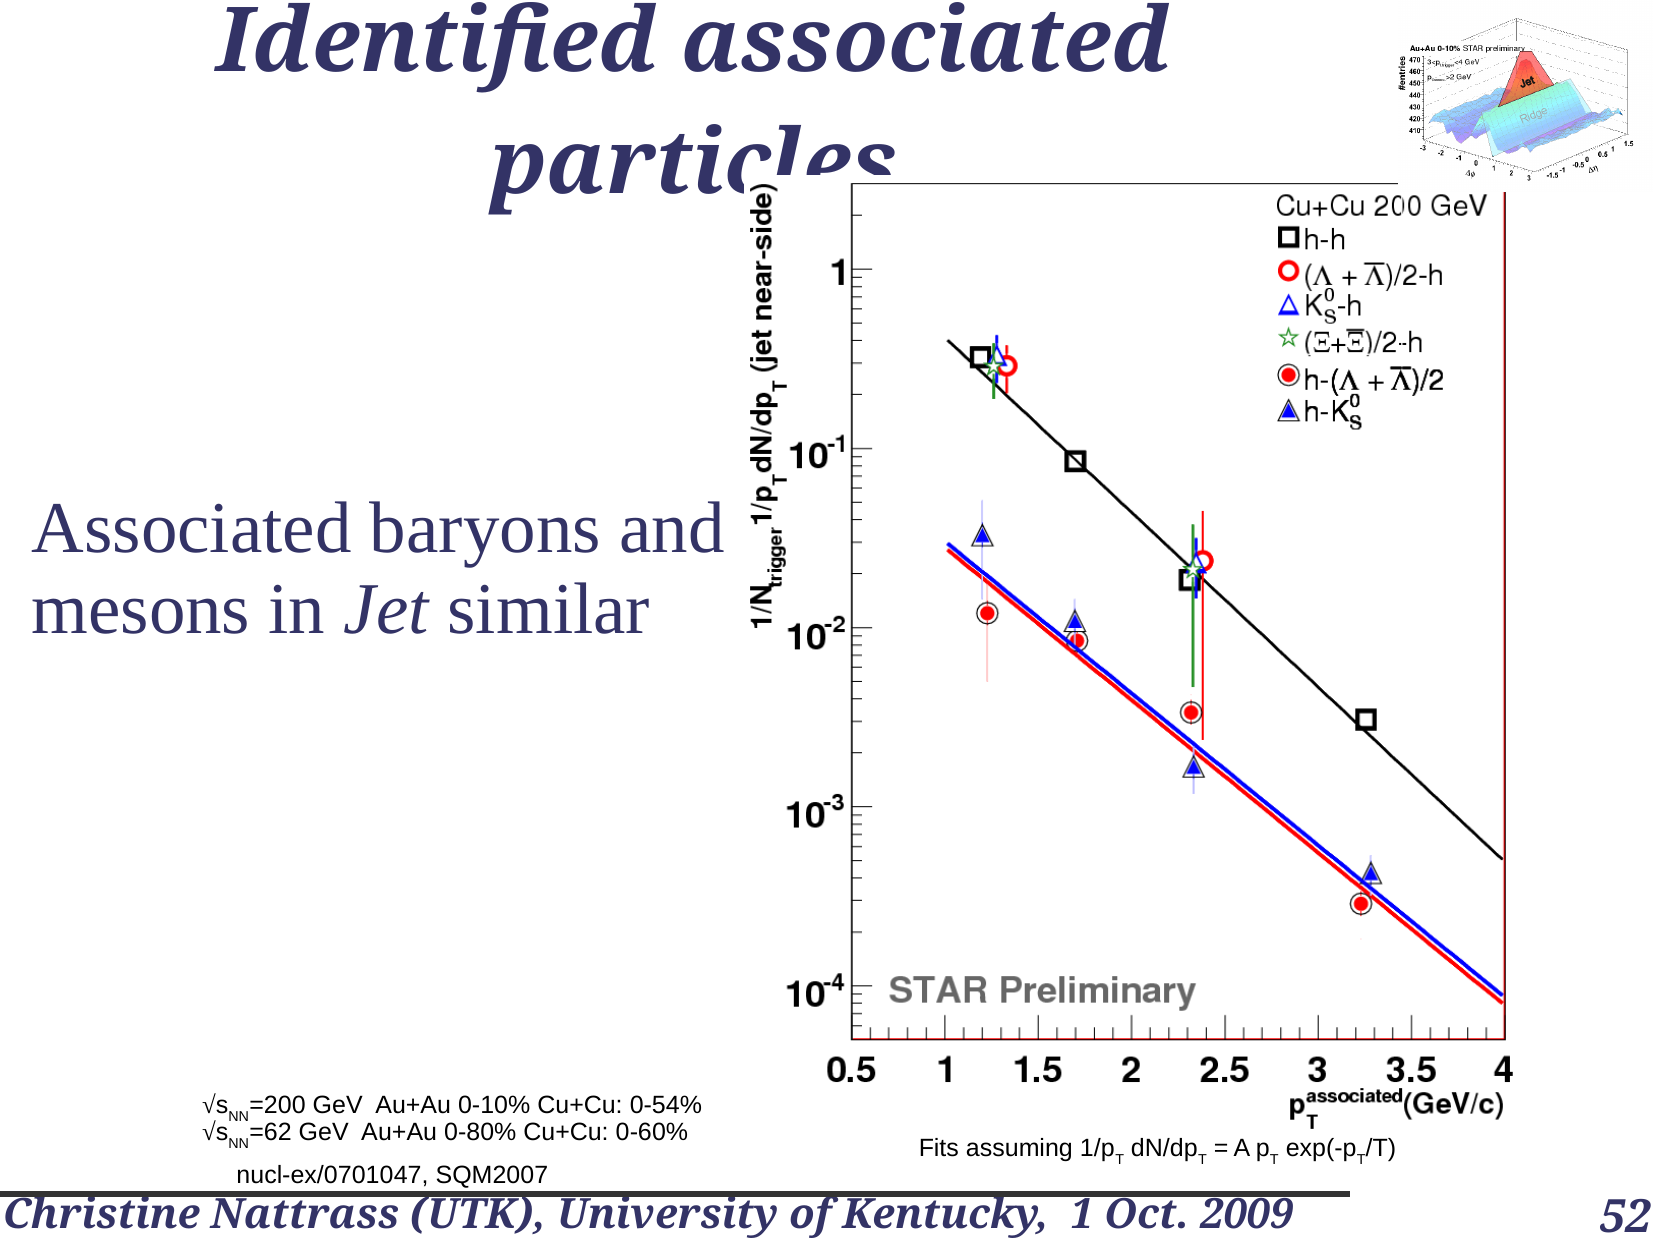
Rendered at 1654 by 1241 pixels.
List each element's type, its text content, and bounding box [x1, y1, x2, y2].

text_box Fits assuming 1/pT dN/dpT = A pT exp(-pT/T)‏ [904, 1126, 1542, 1241]
text_box nucl-ex/0701047, SQM2007 [221, 1171, 833, 1238]
text_box √sNN=200 GeV Au+Au 0-10% Cu+Cu: 0-54% √sNN=62 GeV Au+Au 0-80% Cu+Cu: 0-60% [187, 1083, 1275, 1171]
picture [744, 0, 1654, 1136]
list Associated baryons and mesons in Jet similar [31, 487, 744, 903]
title Identified associated particles [0, 30, 1389, 165]
